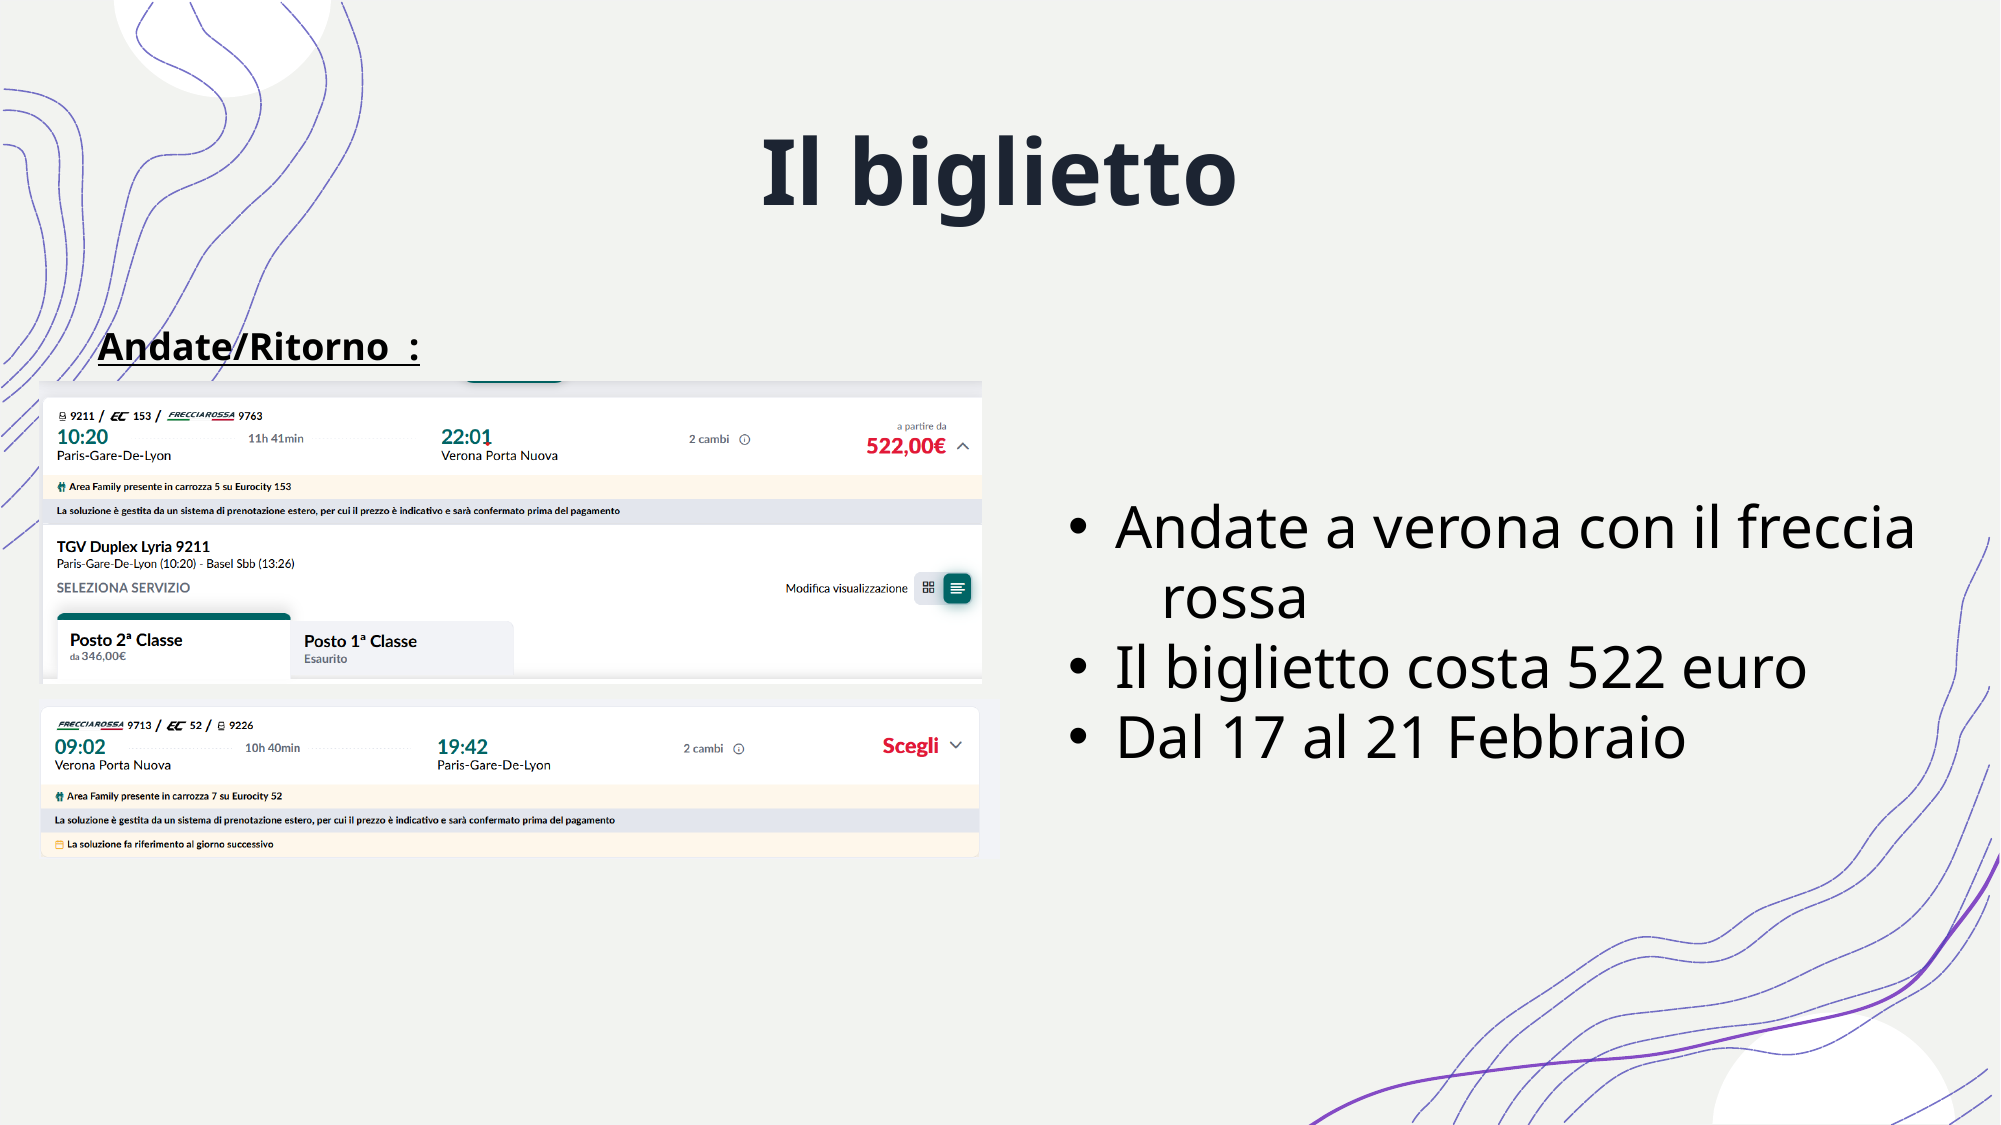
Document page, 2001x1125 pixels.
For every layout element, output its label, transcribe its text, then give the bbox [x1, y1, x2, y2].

picture [39, 699, 1000, 859]
text_box Andate a verona con il freccia rossa Il biglietto costa 522 euro Dal 17 al 21 Febbraio [1053, 482, 2000, 778]
picture [39, 381, 982, 684]
title Il biglietto [137, 59, 1863, 278]
text_box Andate/Ritorno : [82, 315, 1054, 377]
